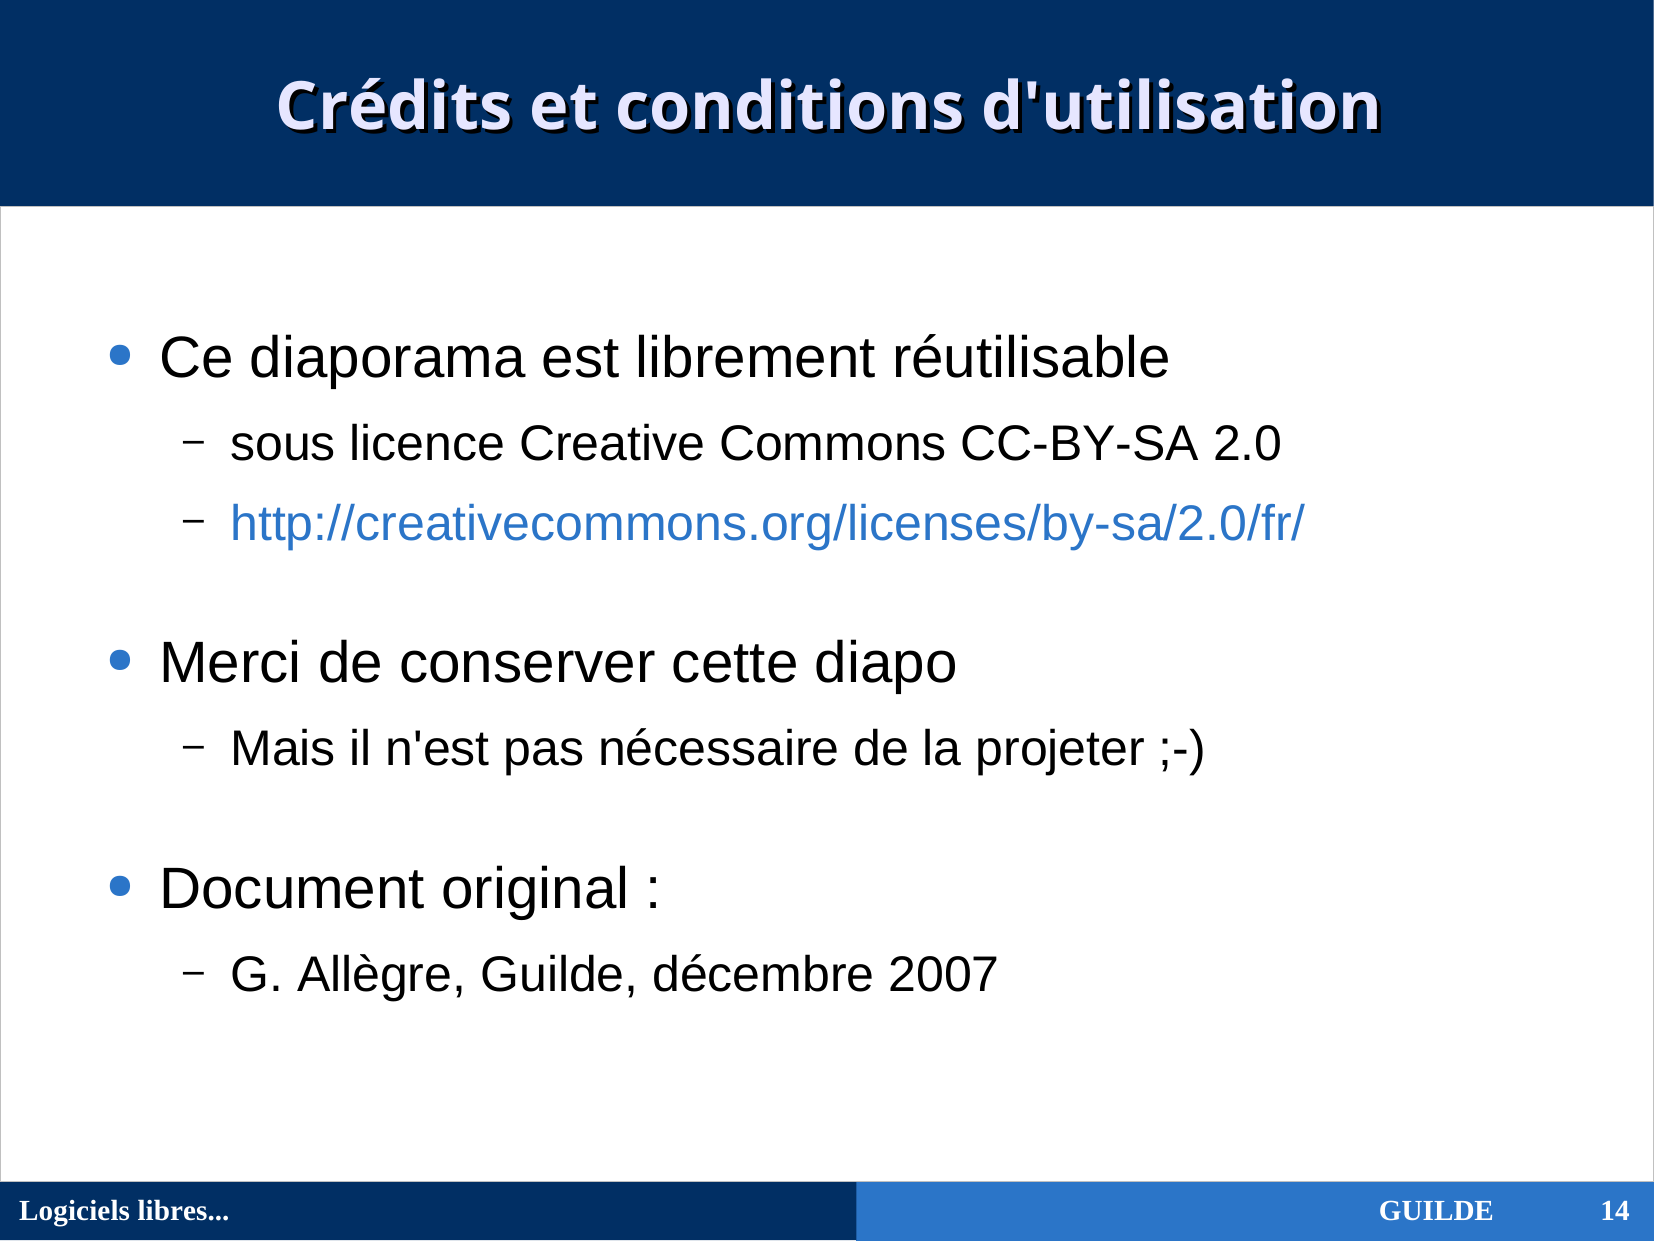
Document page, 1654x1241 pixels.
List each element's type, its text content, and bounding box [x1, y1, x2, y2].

list Ce diaporama est librement réutilisable sous licence Creative Commons CC-BY-SA 2.0 http://creativecommons.org/licenses/by-sa/2.0/fr/ Merci de conserver cette diapo Mais il n'est pas nécessaire de la projeter ;-) Document original : G. Allègre, Guilde, décembre 2007 [88, 324, 1595, 1063]
title Crédits et conditions d'utilisation [123, 0, 1536, 208]
